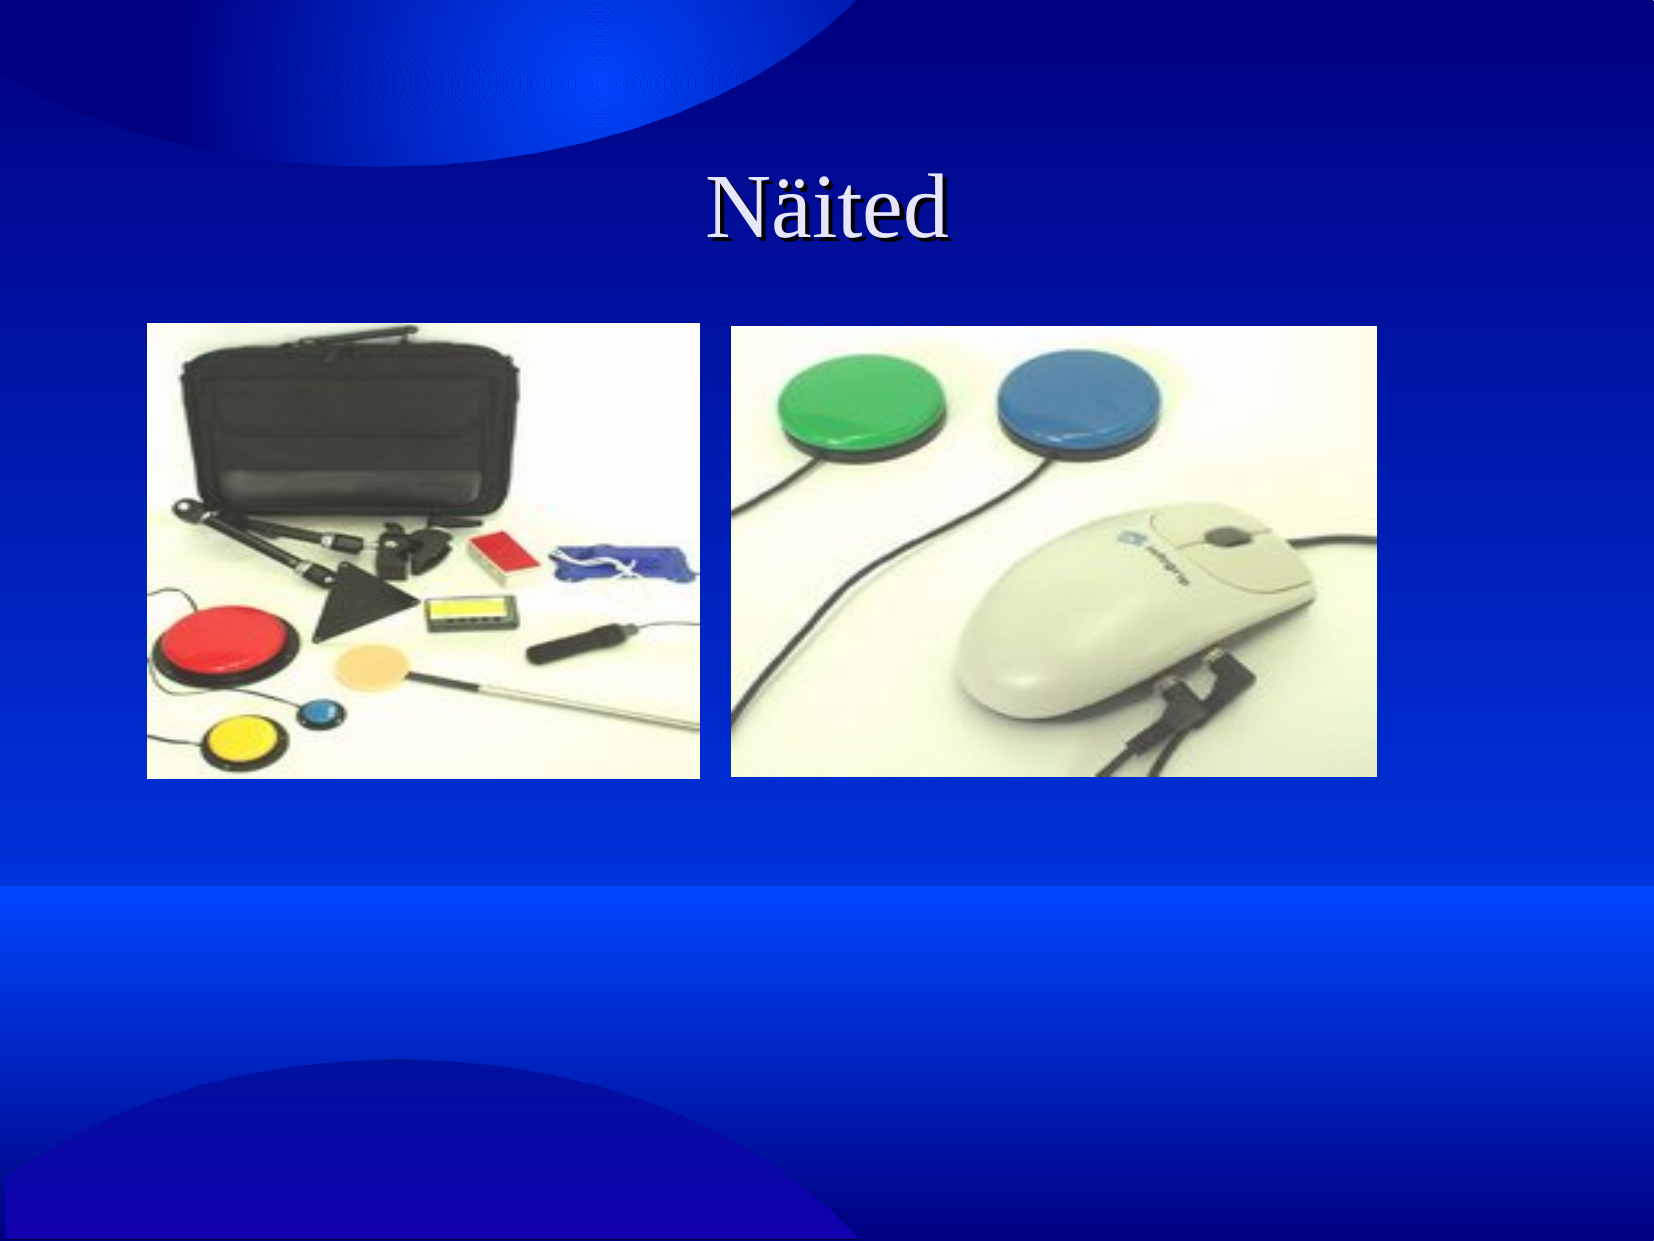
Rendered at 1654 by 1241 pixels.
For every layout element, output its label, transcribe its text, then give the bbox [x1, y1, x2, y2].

picture [147, 323, 700, 779]
title Näited [121, 102, 1534, 311]
picture [731, 326, 1377, 777]
